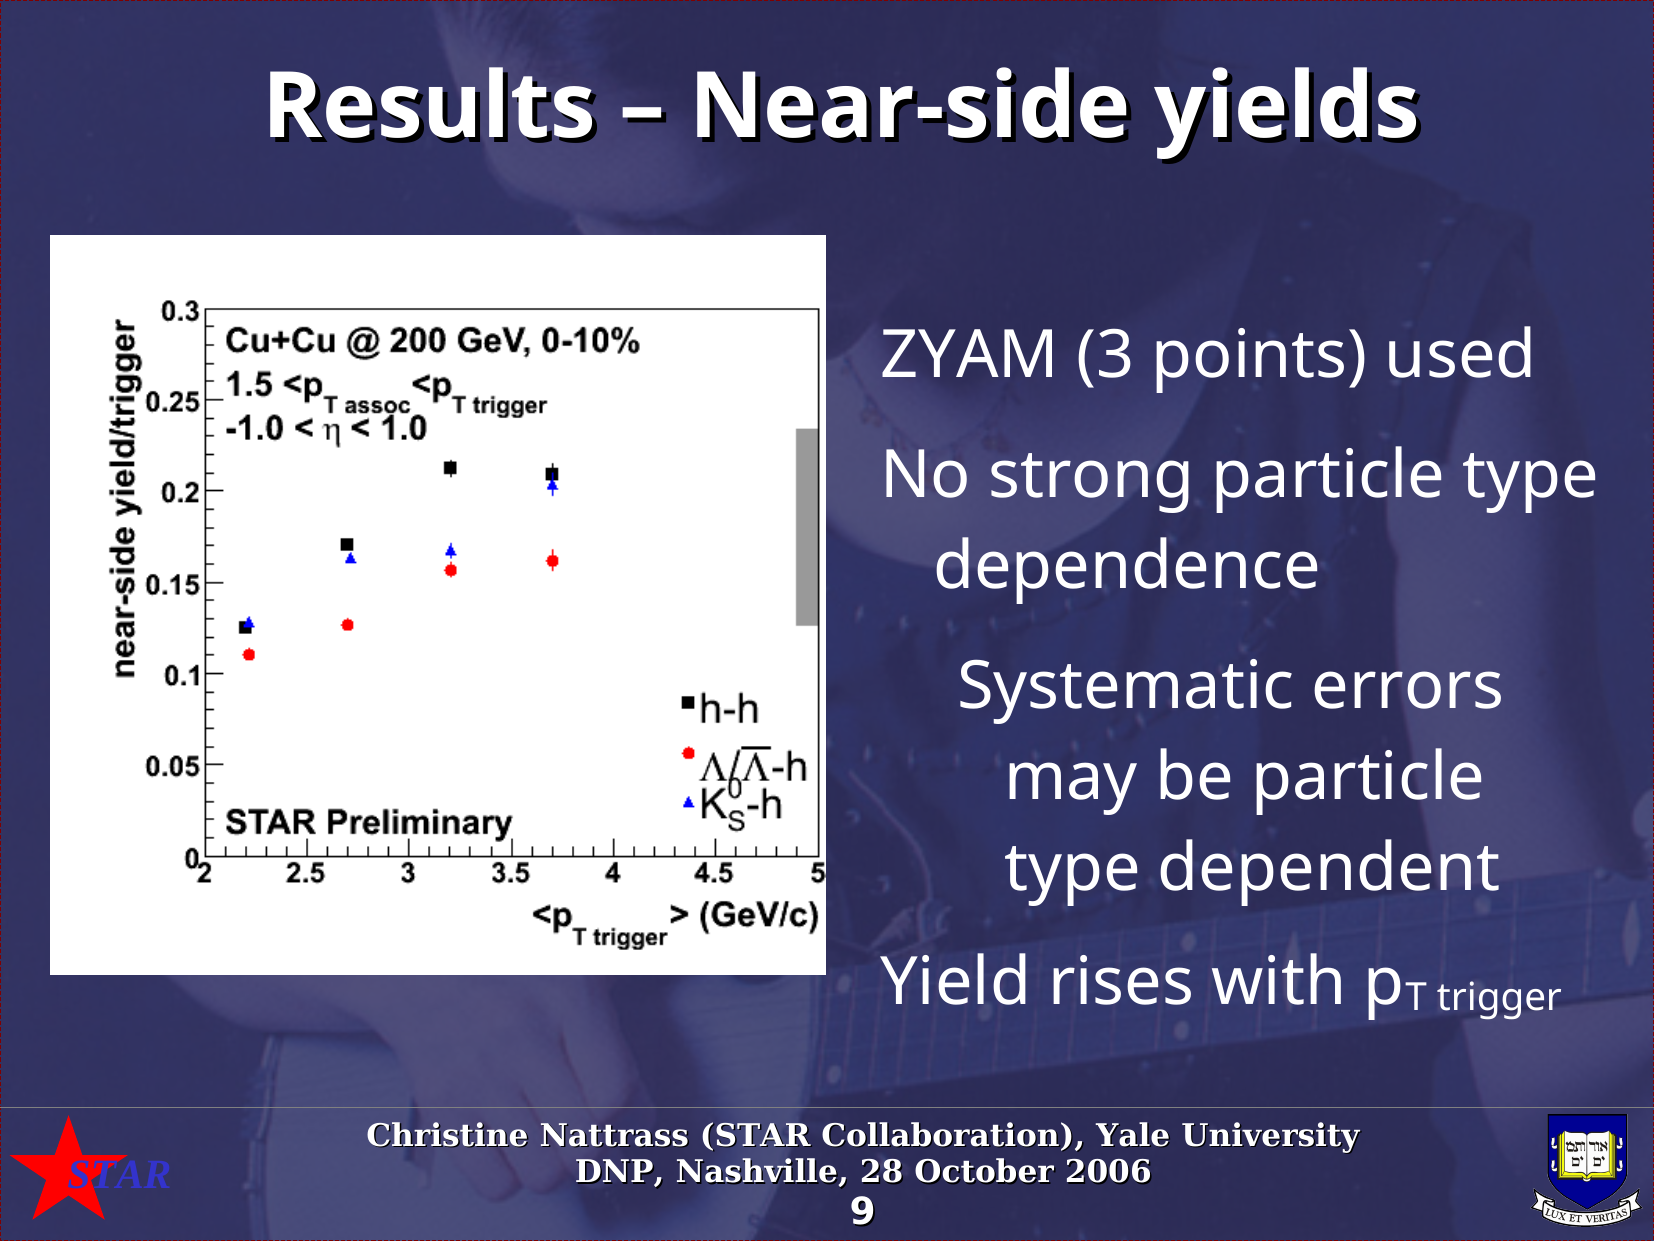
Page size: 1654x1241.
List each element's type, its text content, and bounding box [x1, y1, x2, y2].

title Results – Near-side yields [112, 13, 1571, 190]
picture [1530, 1114, 1643, 1227]
list ZYAM (3 points) used No strong particle type dependence Systematic errors may be particle type dependent Yield rises with pT trigger [862, 306, 1613, 938]
picture [50, 235, 826, 976]
